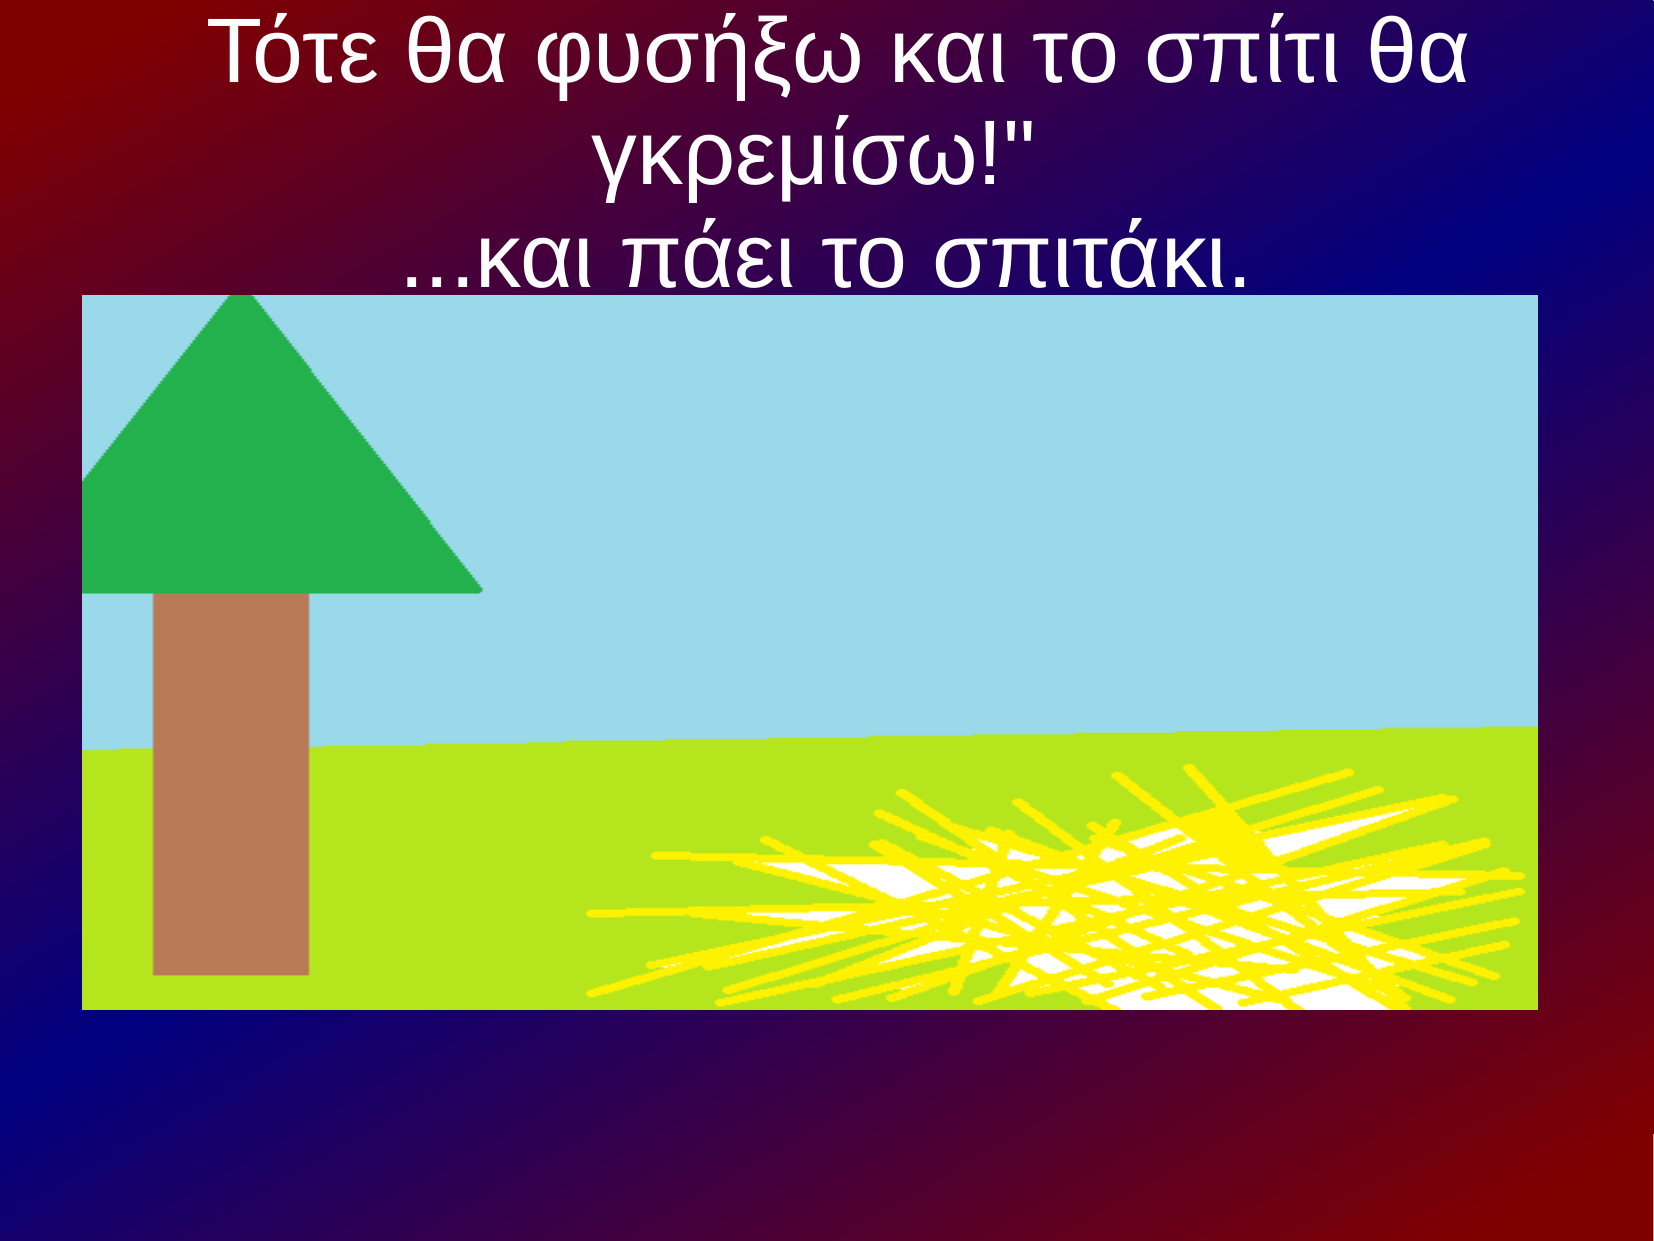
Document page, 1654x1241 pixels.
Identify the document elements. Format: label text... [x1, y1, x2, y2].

title Τότε θα φυσήξω και το σπίτι θα γκρεμίσω!" ...και πάει το σπιτάκι. [82, 0, 1571, 307]
picture [82, 295, 1538, 1010]
